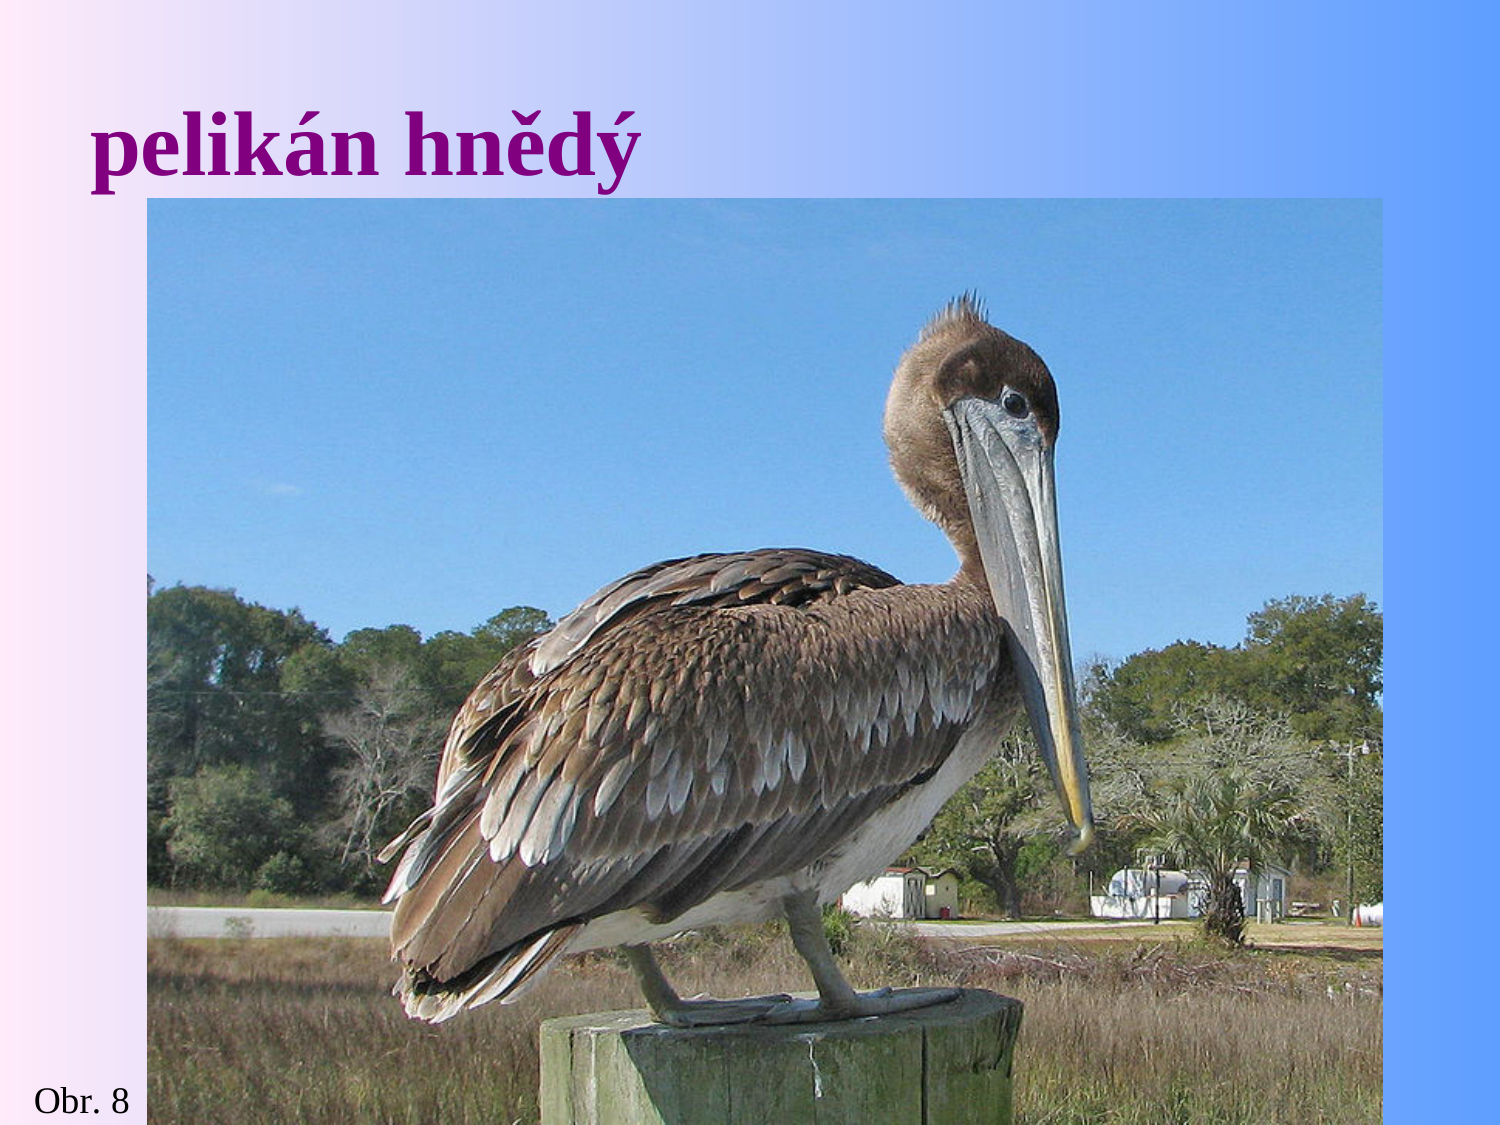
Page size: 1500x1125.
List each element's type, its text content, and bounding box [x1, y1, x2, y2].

text_box Obr. 8 [0, 1068, 148, 1125]
picture [147, 198, 1383, 1125]
title pelikán hnědý [75, 45, 1426, 233]
